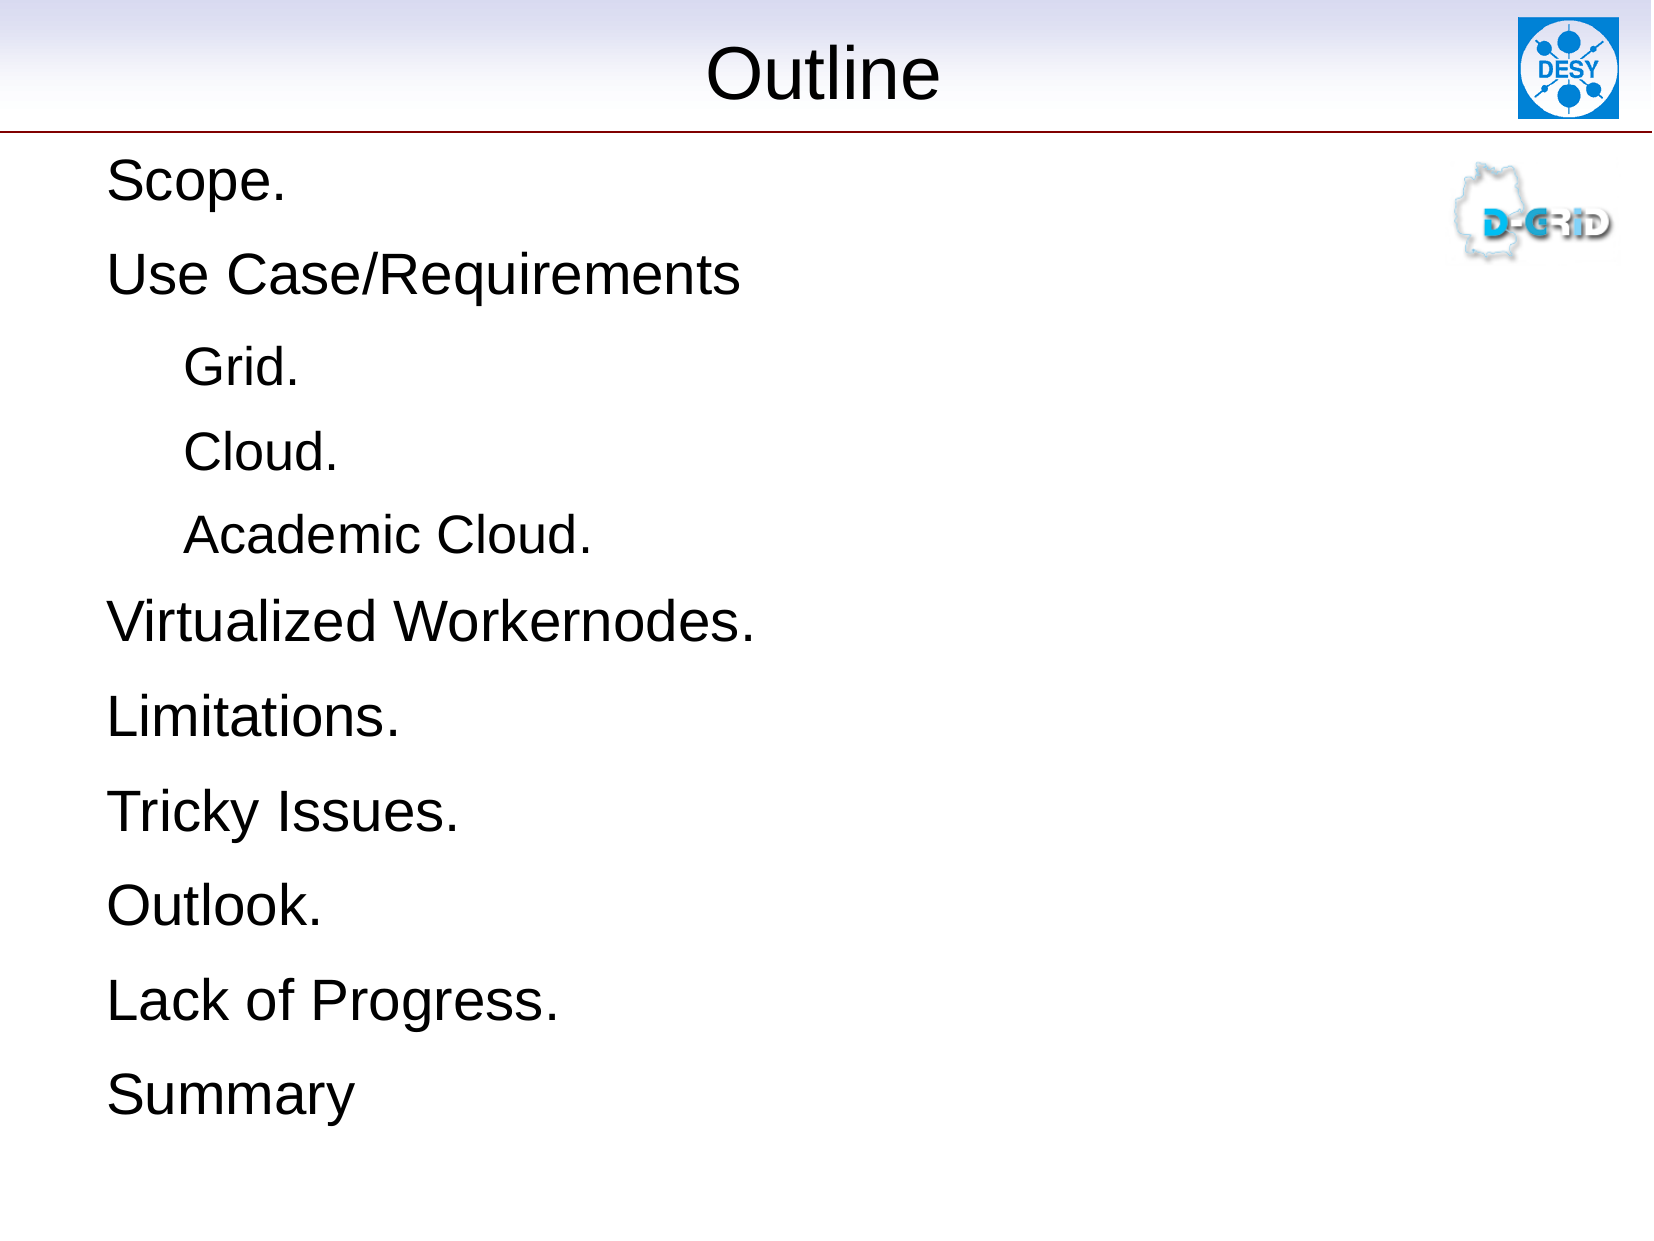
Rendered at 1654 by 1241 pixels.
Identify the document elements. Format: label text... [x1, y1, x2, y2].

picture [1565, 17, 1619, 119]
list Scope. Use Case/Requirements Grid. Cloud. Academic Cloud. Virtualized Workernodes. Limitations. Tricky Issues. Outlook. Lack of Progress. Summary [88, 147, 1447, 1128]
picture [1447, 147, 1646, 266]
title Outline [82, 0, 1565, 148]
